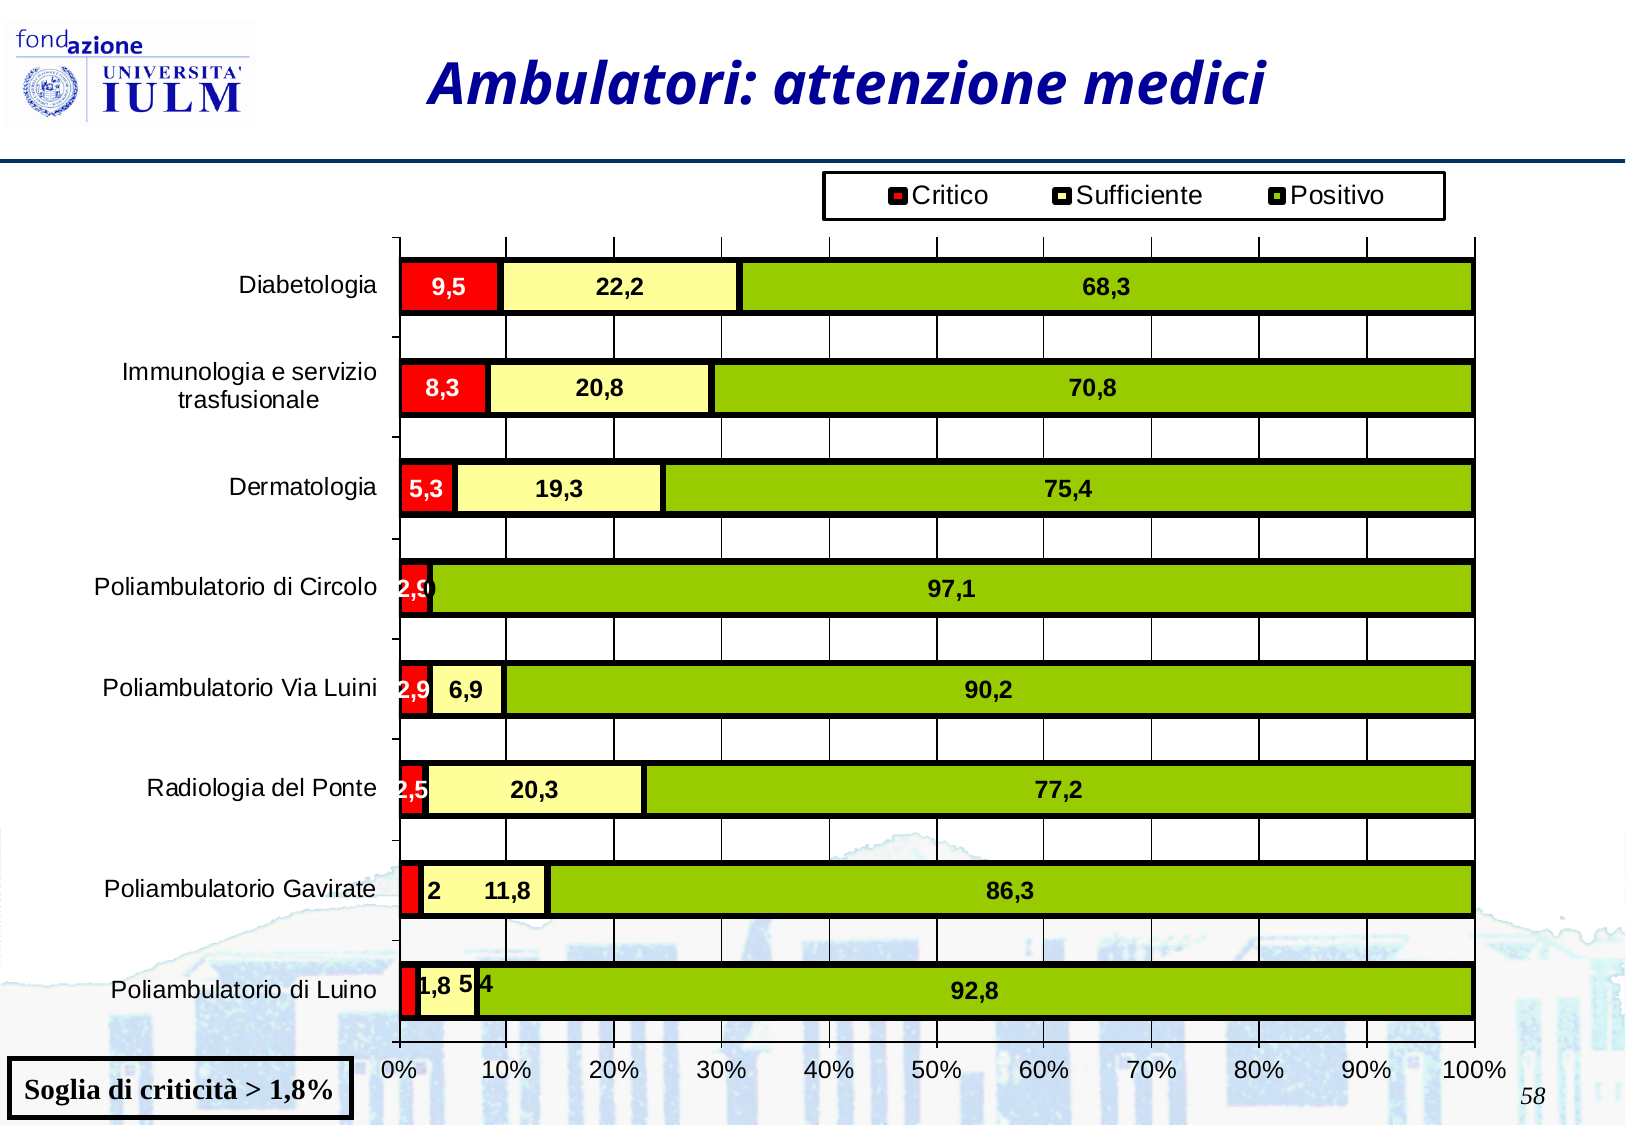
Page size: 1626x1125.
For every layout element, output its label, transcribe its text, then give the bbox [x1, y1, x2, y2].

text_box Ambulatori: attenzione medici [304, 18, 1392, 144]
picture [5, 19, 256, 127]
picture [81, 159, 1545, 1118]
text_box Soglia di criticità > 1,8% [9, 1058, 352, 1118]
